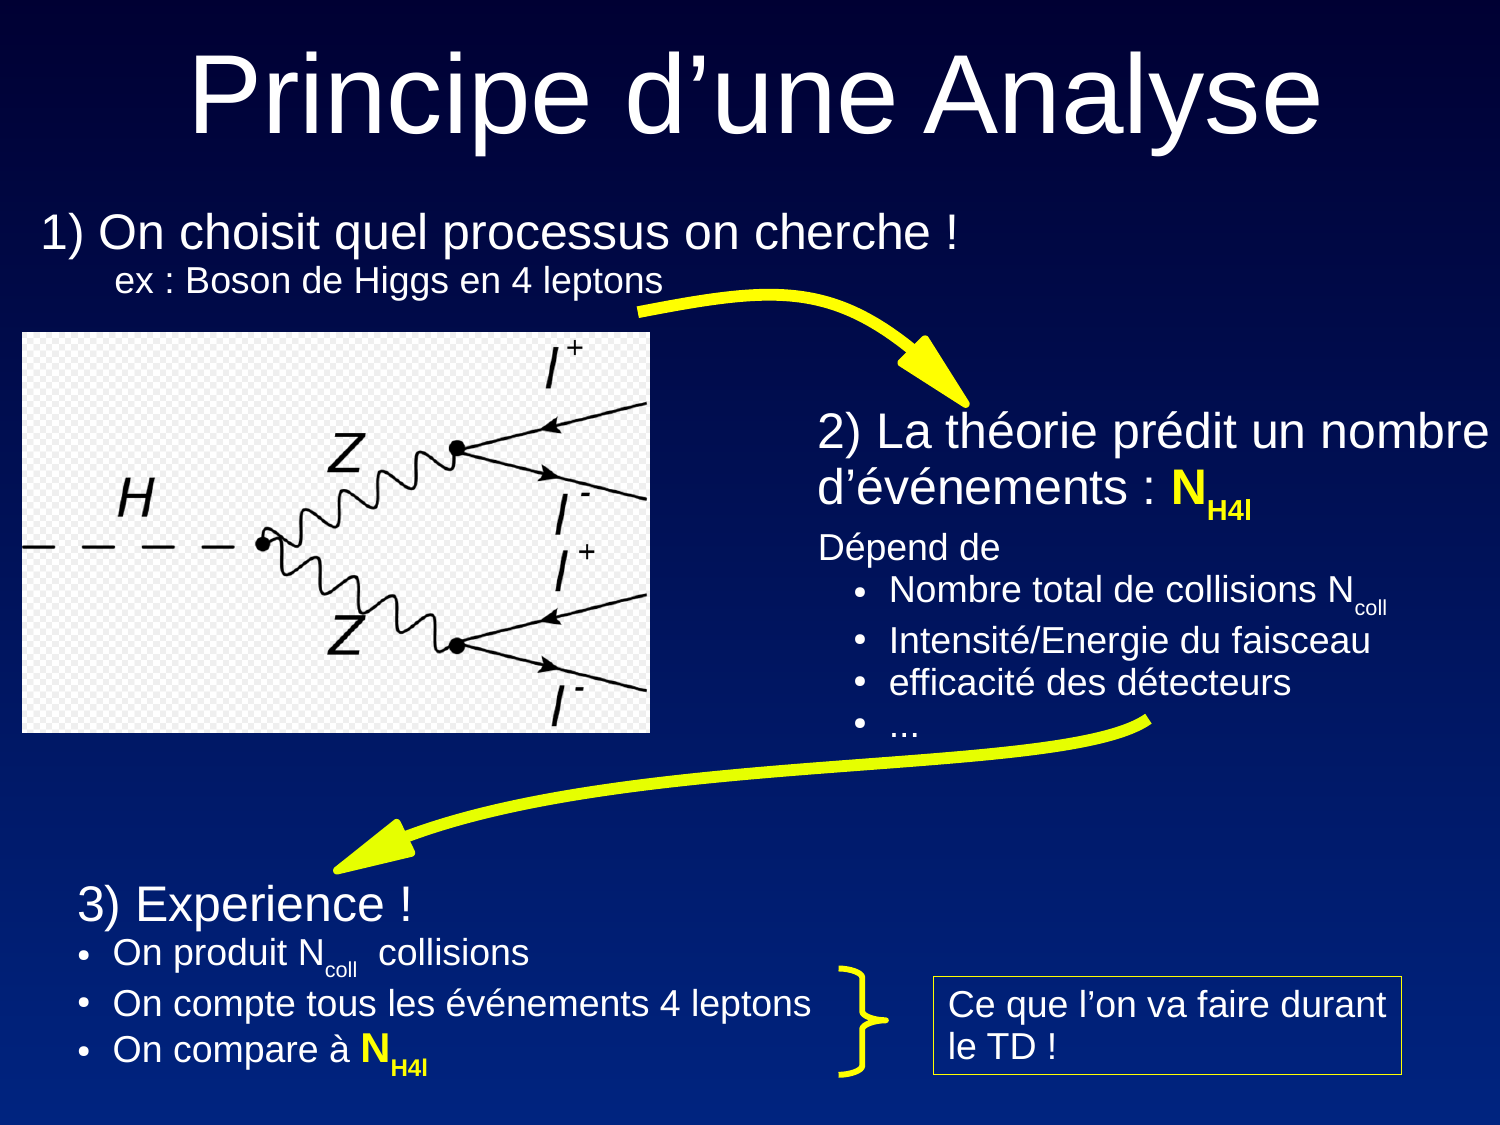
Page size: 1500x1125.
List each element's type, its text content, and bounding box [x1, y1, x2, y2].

text_box 1) On choisit quel processus on cherche ! ex : Boson de Higgs en 4 leptons [25, 196, 976, 310]
picture [22, 332, 650, 733]
title Principe d’une Analyse [11, 0, 1500, 189]
text_box Ce que l’on va faire durant le TD ! [933, 976, 1402, 1075]
text_box 3) Experience ! On produit Ncoll collisions On compte tous les événements 4 leptons On compare à NH4l [62, 868, 827, 1089]
text_box 2) La théorie prédit un nombre d’événements : NH4l Dépend de Nombre total de collisions Ncoll Intensité/Energie du faisceau efficacité des détecteurs ... [803, 395, 1500, 754]
